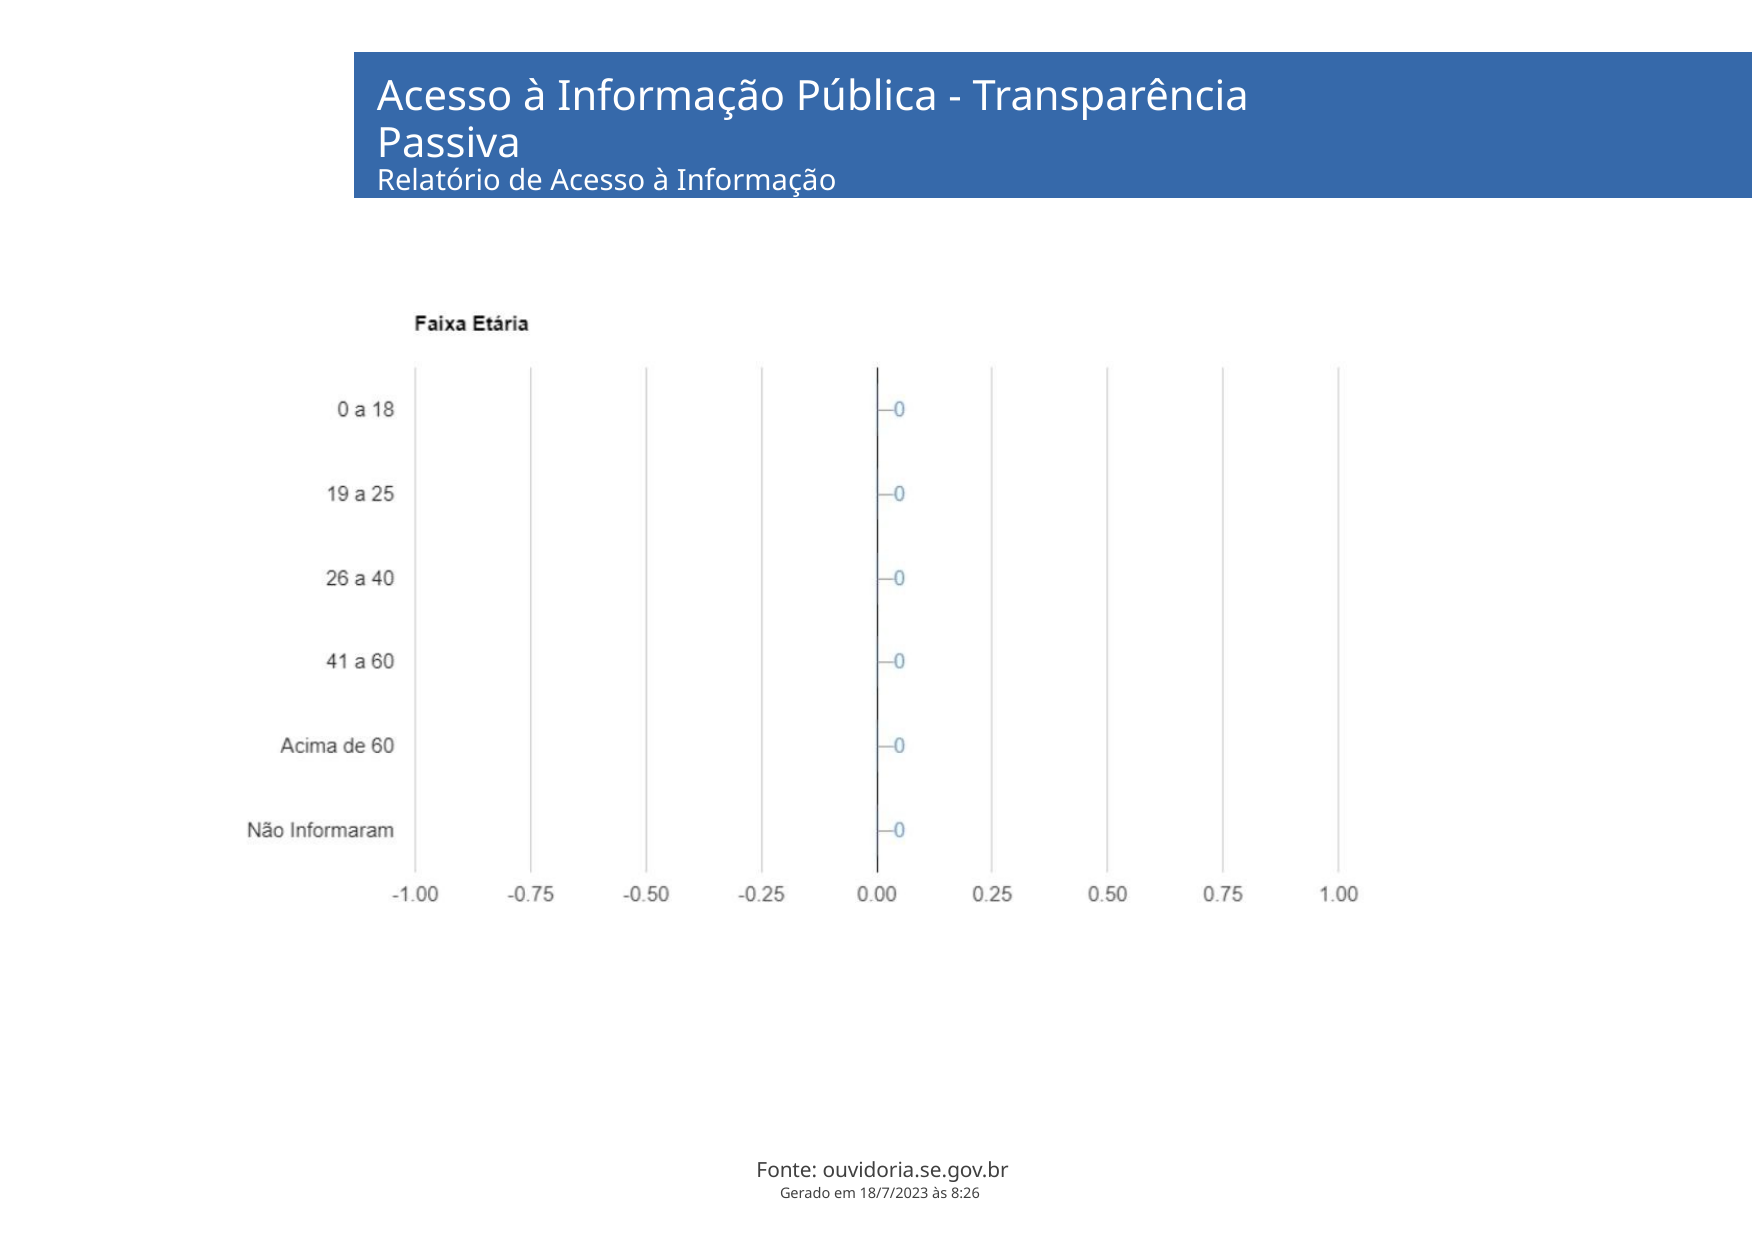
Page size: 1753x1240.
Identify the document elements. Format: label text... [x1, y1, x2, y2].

text_box [155, 211, 1599, 1028]
text_box Acesso à Informação Pública - Transparência Passiva Relatório de Acesso à Informação SETURJunho a Junho de 2023 [376, 72, 1403, 228]
text_box Fonte: ouvidoria.se.gov.br [756, 1158, 1023, 1182]
text_box Gerado em 18/7/2023 às 8:26 [780, 1184, 999, 1202]
text_box [354, 52, 1752, 198]
